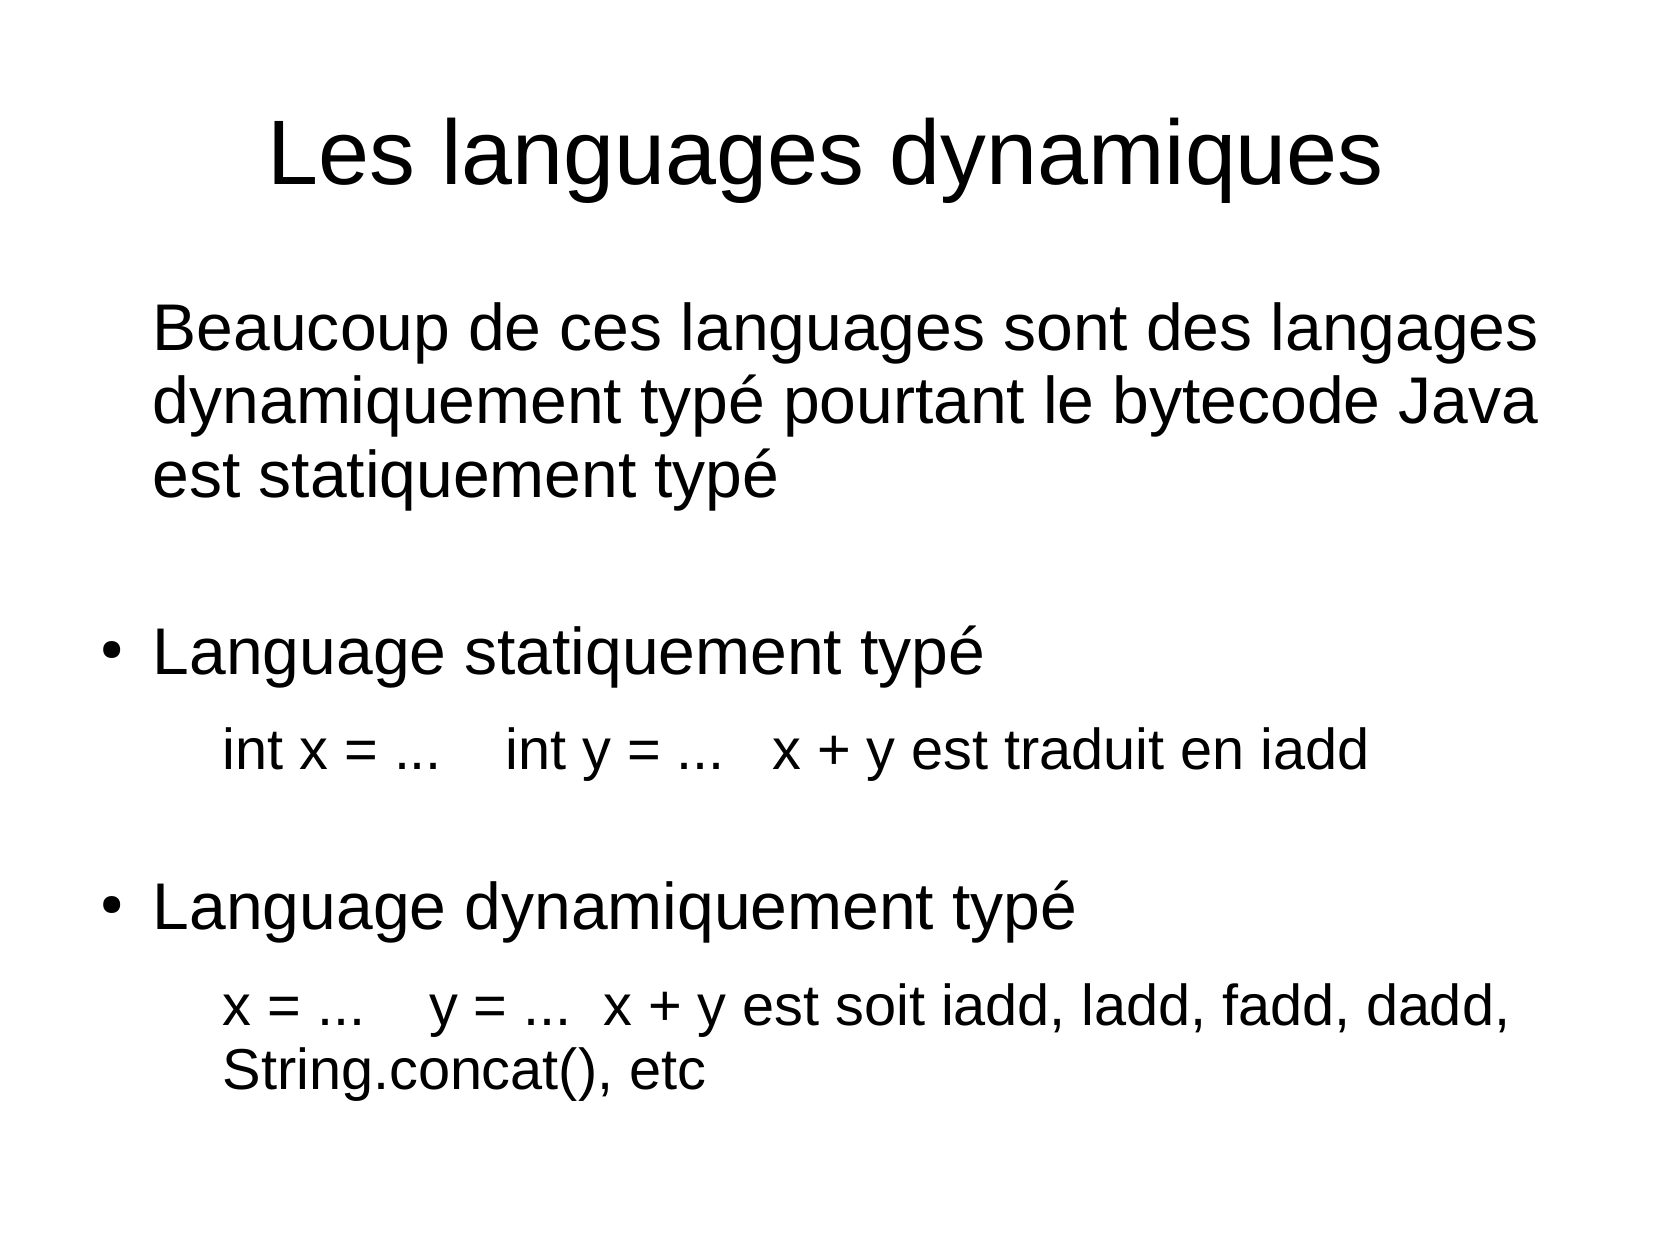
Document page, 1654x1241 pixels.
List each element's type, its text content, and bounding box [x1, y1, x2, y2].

title Les languages dynamiques [82, 49, 1571, 257]
list Beaucoup de ces languages sont des langages dynamiquement typé pourtant le bytecode Java est statiquement typé Language statiquement typé int x = ... int y = ... x + y est traduit en iadd Language dynamiquement typé x = ... y = ... x + y est soit iadd, ladd, fadd, dadd, String.concat(), etc [82, 290, 1571, 1109]
